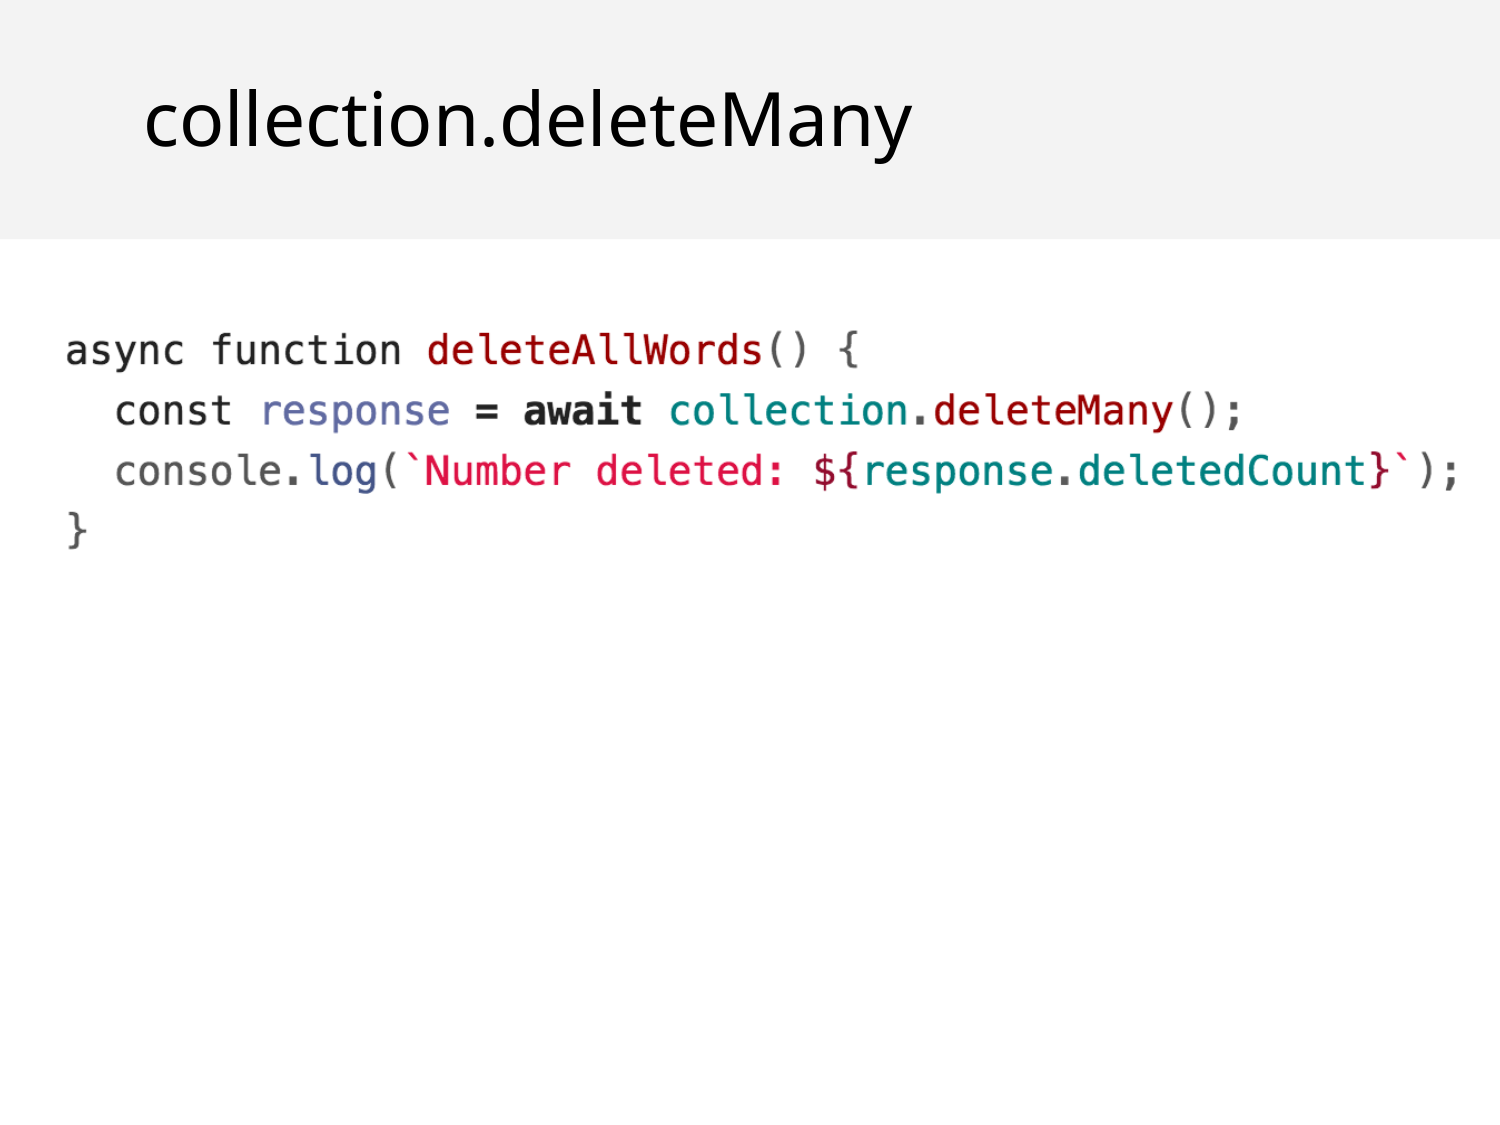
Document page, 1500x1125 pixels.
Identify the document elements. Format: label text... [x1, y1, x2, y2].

picture [24, 315, 1475, 579]
title collection.deleteMany [128, 56, 1372, 183]
